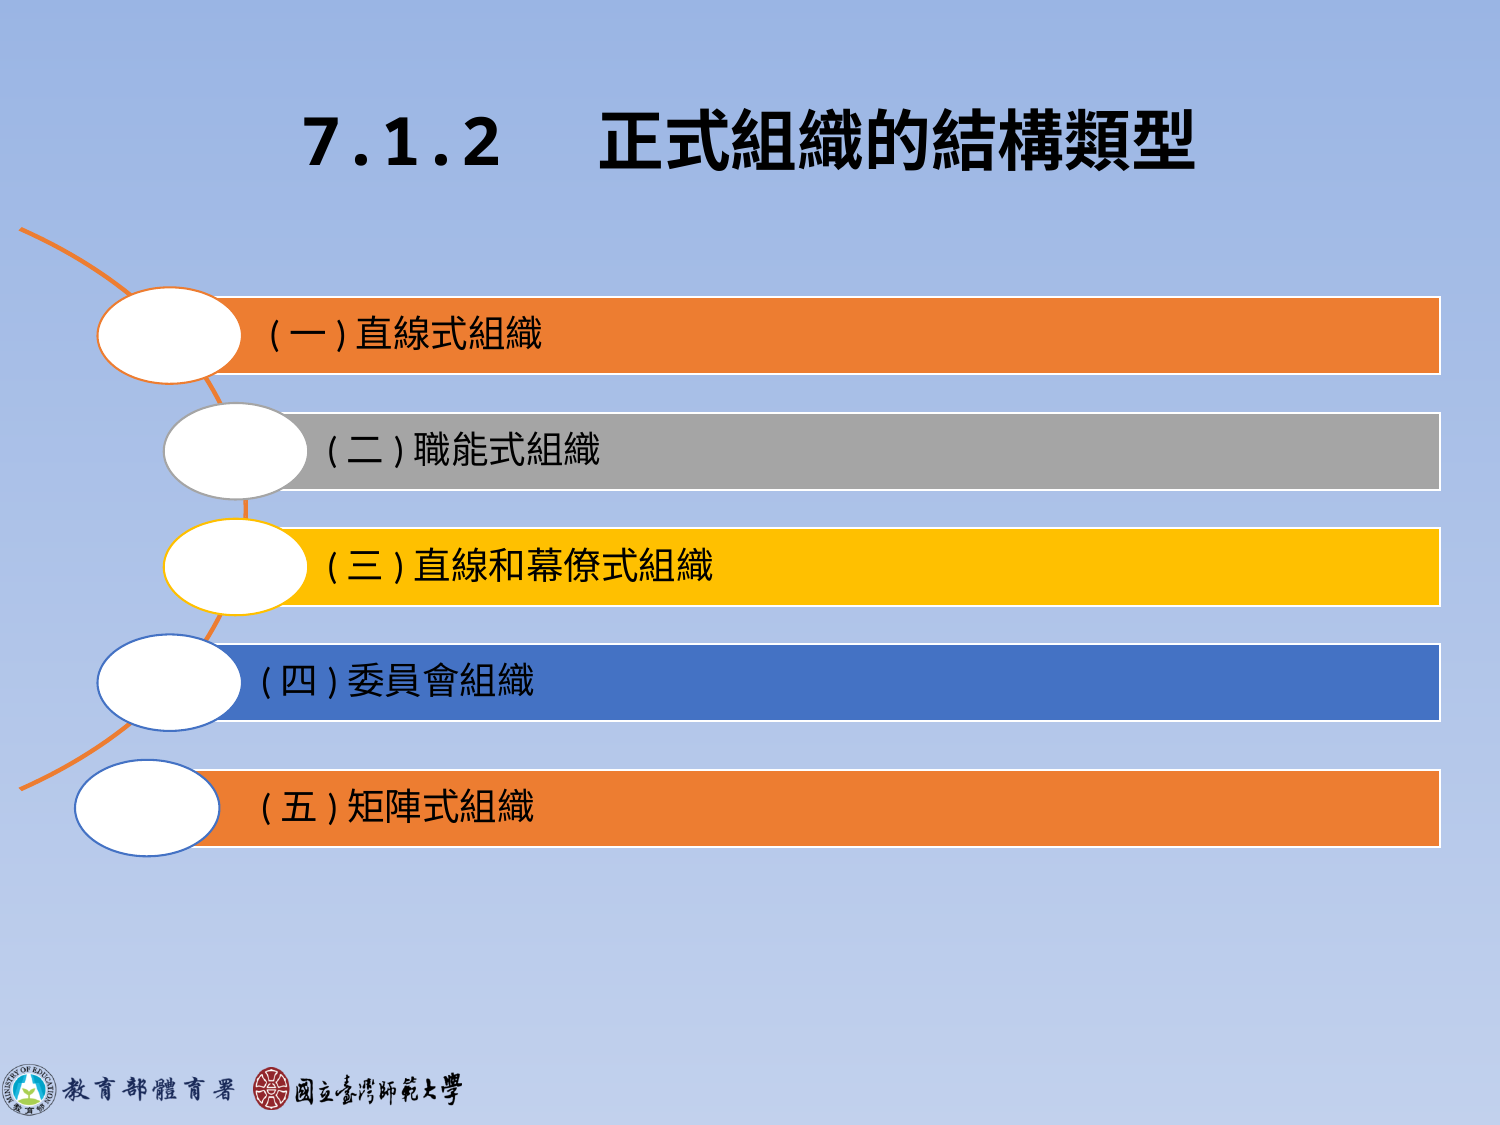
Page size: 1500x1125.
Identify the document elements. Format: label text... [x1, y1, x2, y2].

text_box [97, 287, 242, 384]
text_box (二)職能式組織 [281, 412, 1441, 490]
text_box (一)直線式組織 [214, 296, 1441, 375]
title 7.1.2 正式組織的結構類型 [75, 45, 1426, 233]
text_box (四)委員會組織 [214, 644, 1441, 722]
text_box [163, 518, 309, 616]
text_box [163, 402, 309, 500]
text_box [97, 634, 242, 731]
text_box [75, 759, 220, 857]
text_box (三)直線和幕僚式組織 [281, 528, 1441, 606]
text_box (五)矩陣式組織 [192, 770, 1441, 847]
